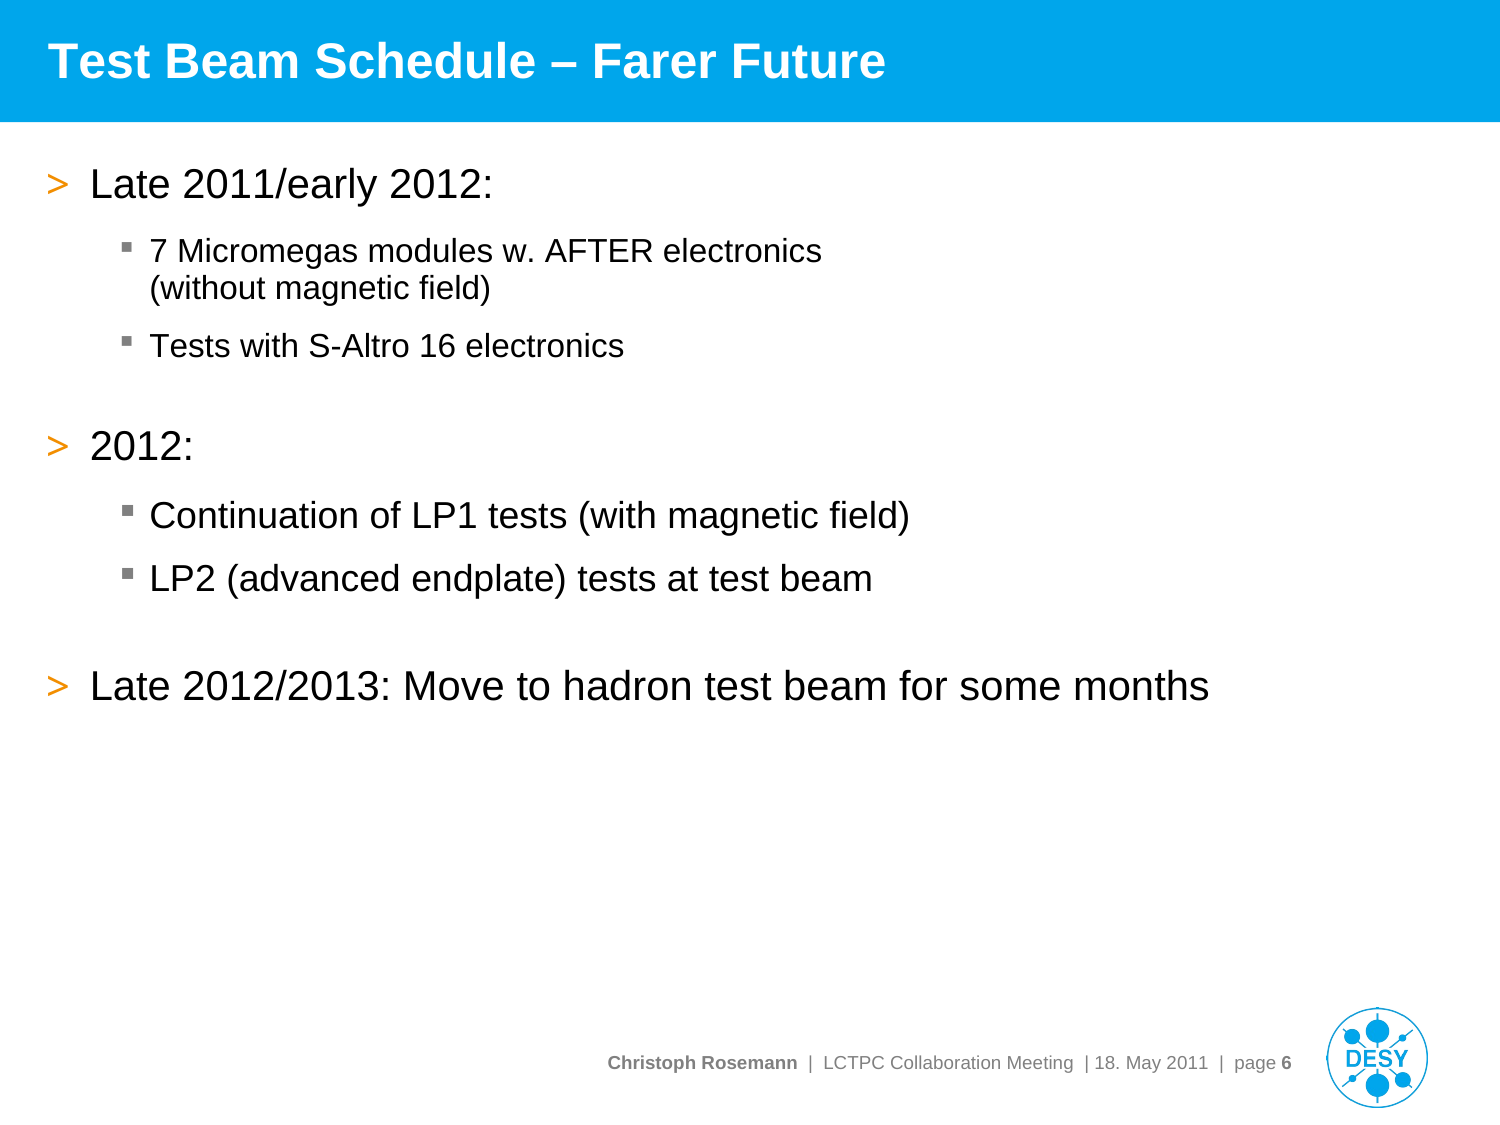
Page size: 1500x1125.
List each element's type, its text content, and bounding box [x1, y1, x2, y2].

title Test Beam Schedule – Farer Future [47, 24, 1446, 99]
list Late 2011/early 2012: 7 Micromegas modules w. AFTER electronics (without magnetic field) Tests with S-Altro 16 electronics 2012: Continuation of LP1 tests (with magnetic field) LP2 (advanced endplate) tests at test beam Late 2012/2013: Move to hadron test beam for some months [46, 160, 1444, 932]
picture [1326, 1007, 1428, 1108]
